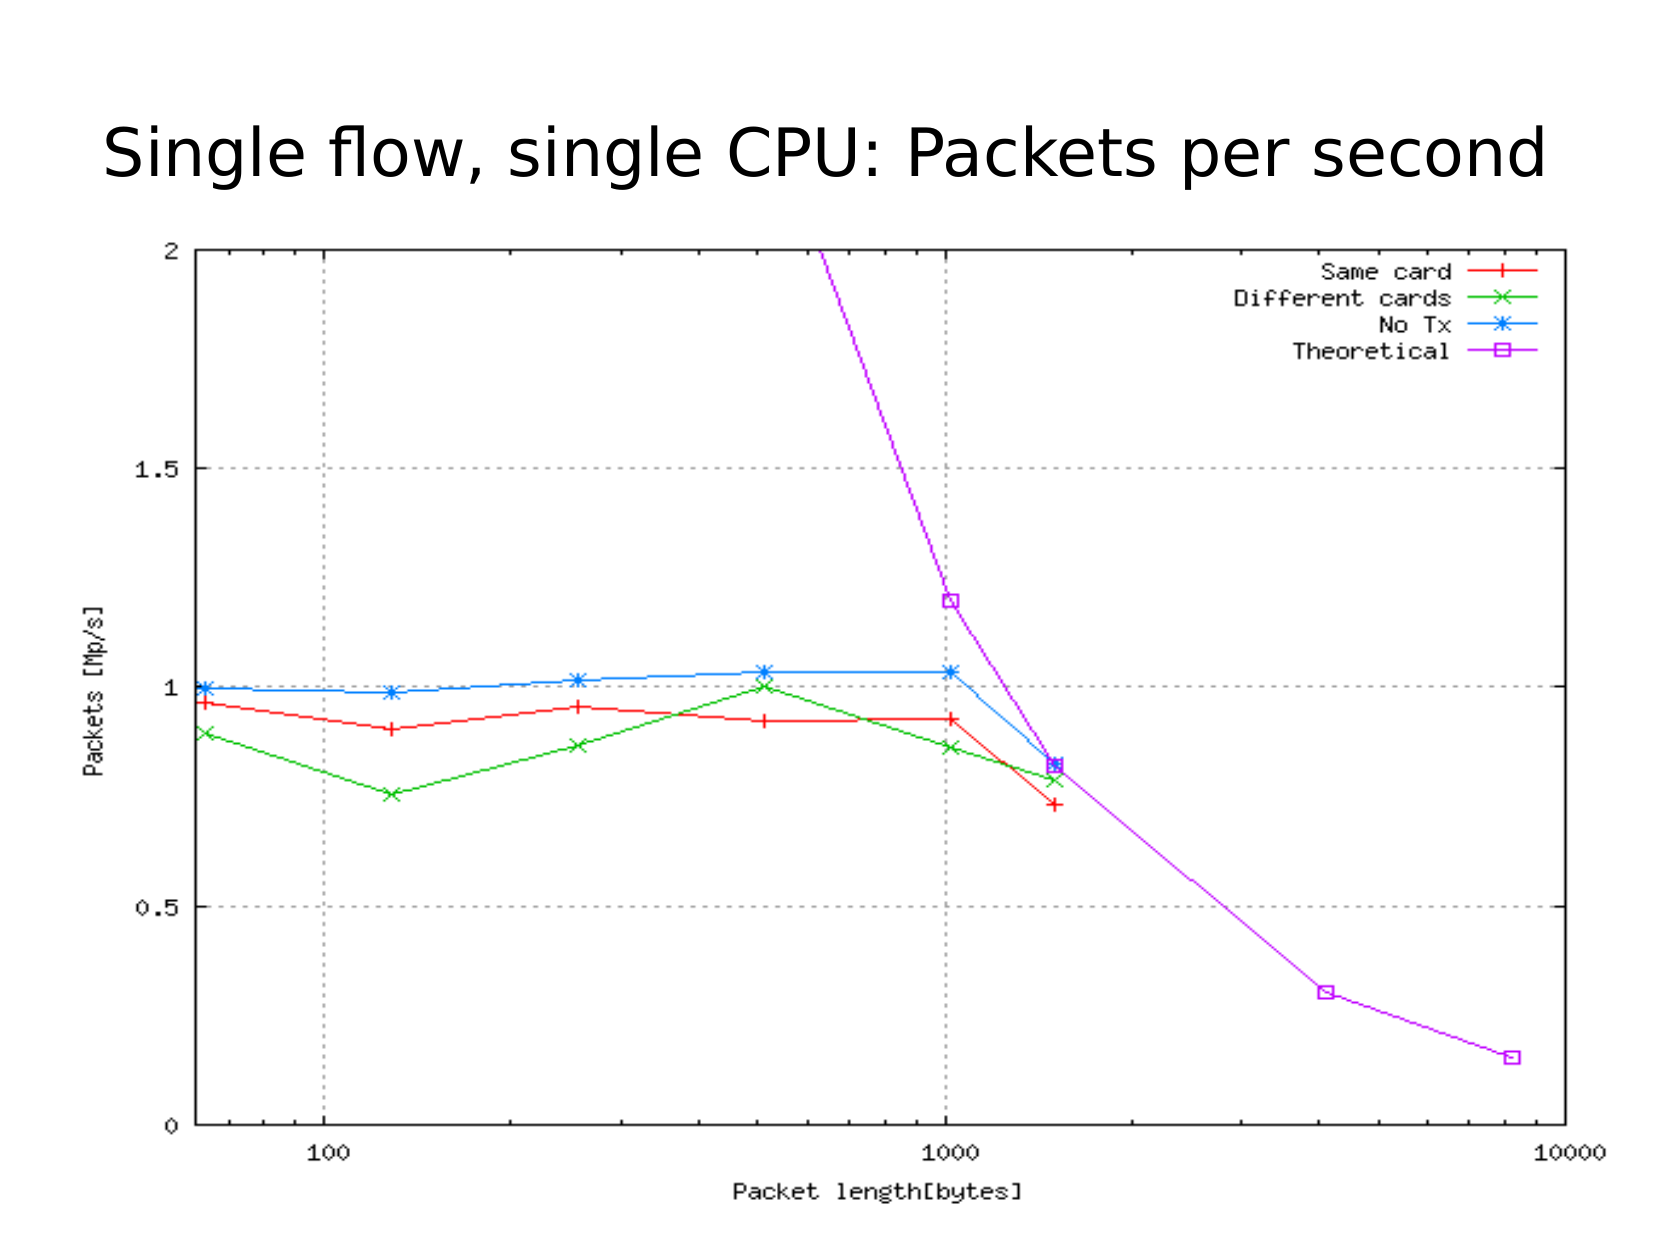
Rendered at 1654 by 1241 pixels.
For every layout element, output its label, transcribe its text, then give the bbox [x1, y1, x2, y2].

title Single flow, single CPU: Packets per second [82, 56, 1571, 227]
picture [62, 227, 1611, 1206]
